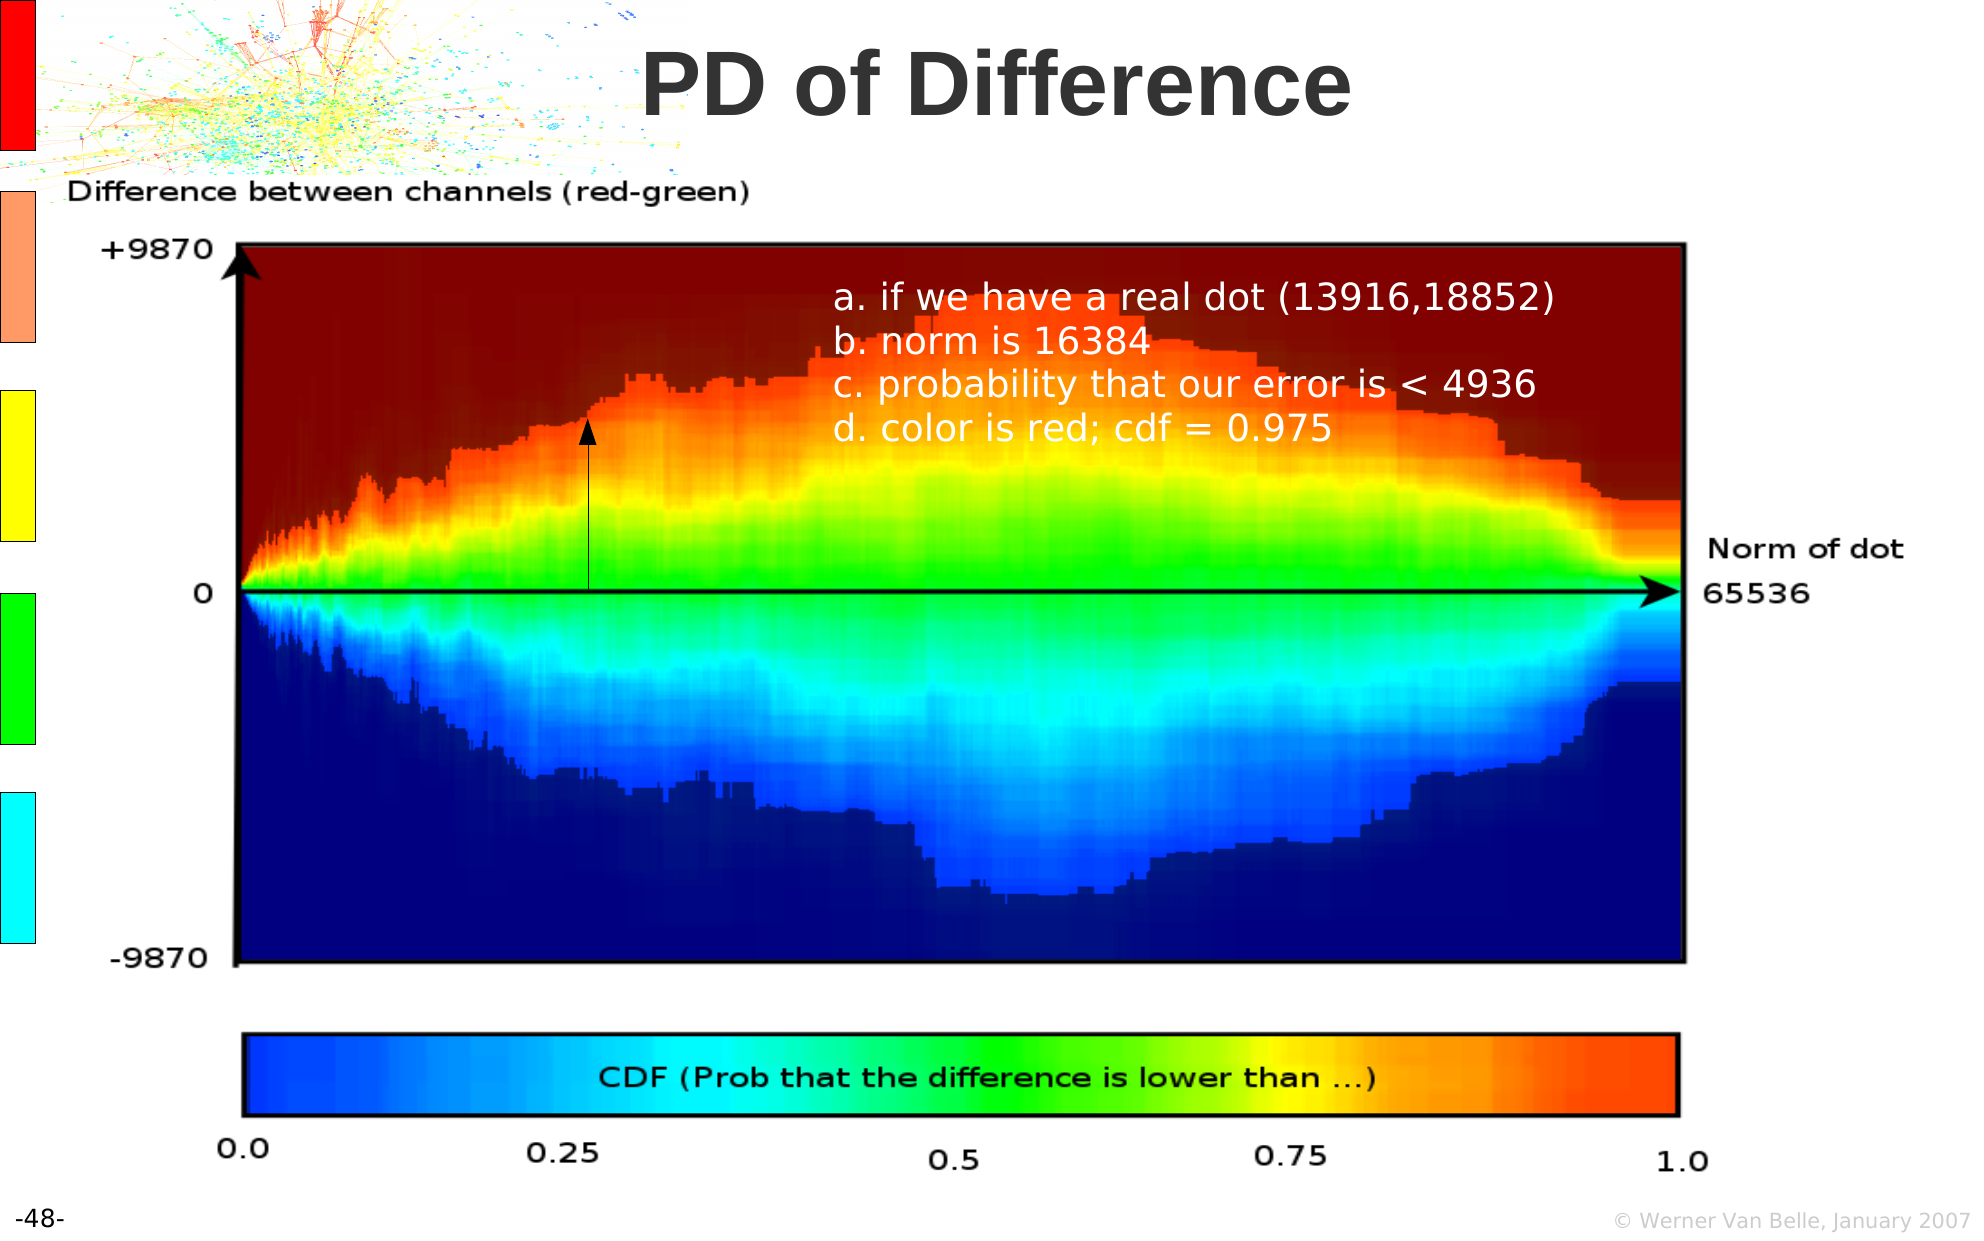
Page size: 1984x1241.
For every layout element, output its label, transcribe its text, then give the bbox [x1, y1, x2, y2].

title Gene Expression [0, 0, 688, 203]
picture [66, 175, 1920, 1189]
title PD of Difference [150, 17, 1845, 151]
text_box a. if we have a real dot (13916,18852) b. norm is 16384 c. probability that our error is < 4936 d. color is red; cdf = 0.975 [818, 268, 1706, 458]
text_box [575, 999, 672, 1073]
